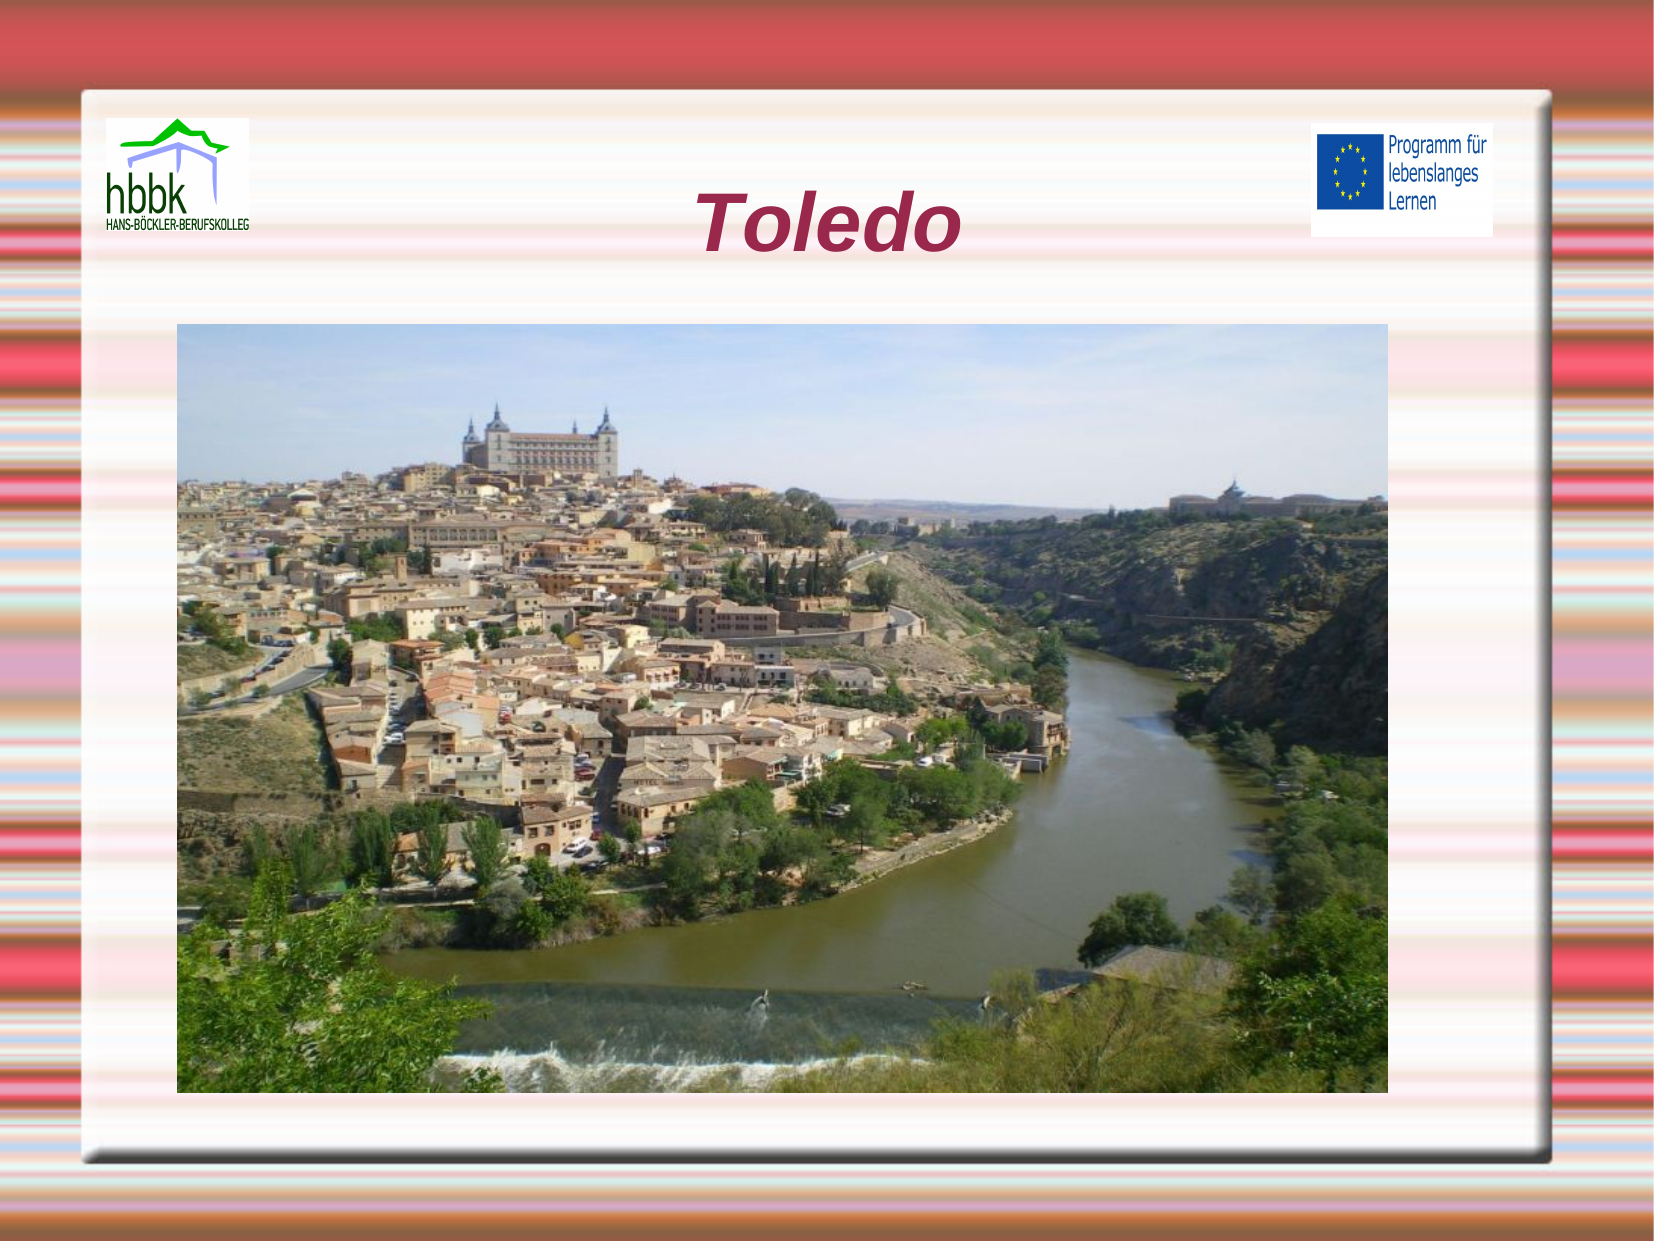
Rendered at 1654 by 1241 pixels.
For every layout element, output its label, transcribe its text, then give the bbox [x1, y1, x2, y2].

subtitle [134, 350, 1517, 1133]
picture [1311, 123, 1493, 237]
picture [177, 324, 1388, 1093]
title Toledo [121, 114, 1534, 322]
picture [106, 118, 249, 231]
